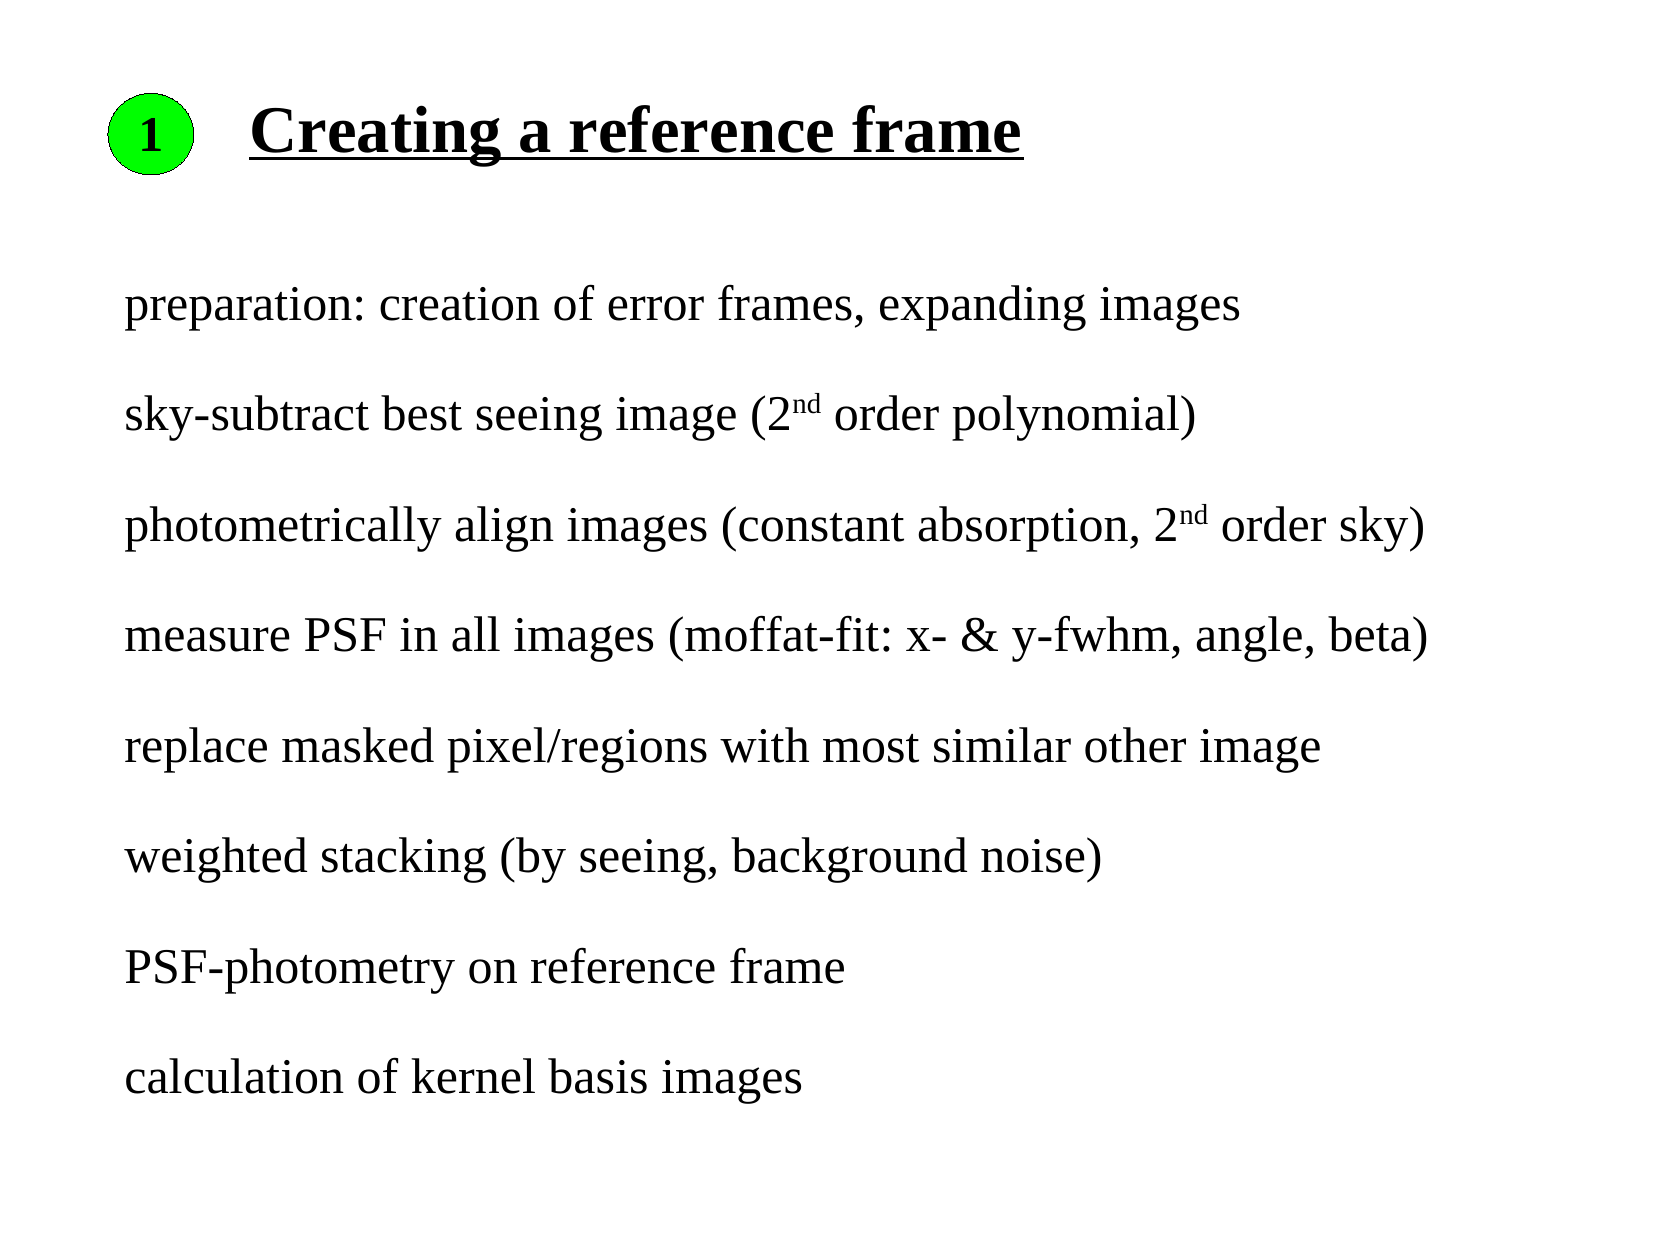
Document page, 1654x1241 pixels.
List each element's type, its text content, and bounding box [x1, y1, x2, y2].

text_box 1 [107, 93, 194, 175]
text_box preparation: creation of error frames, expanding images sky-subtract best seeing image (2nd order polynomial) photometrically align images (constant absorption, 2nd order sky) measure PSF in all images (moffat-fit: x- & y-fwhm, angle, beta) replace masked pixel/regions with most similar other image weighted stacking (by seeing, background noise) PSF-photometry on reference frame calculation of kernel basis images [88, 275, 1463, 1110]
text_box Creating a reference frame [249, 93, 1025, 168]
